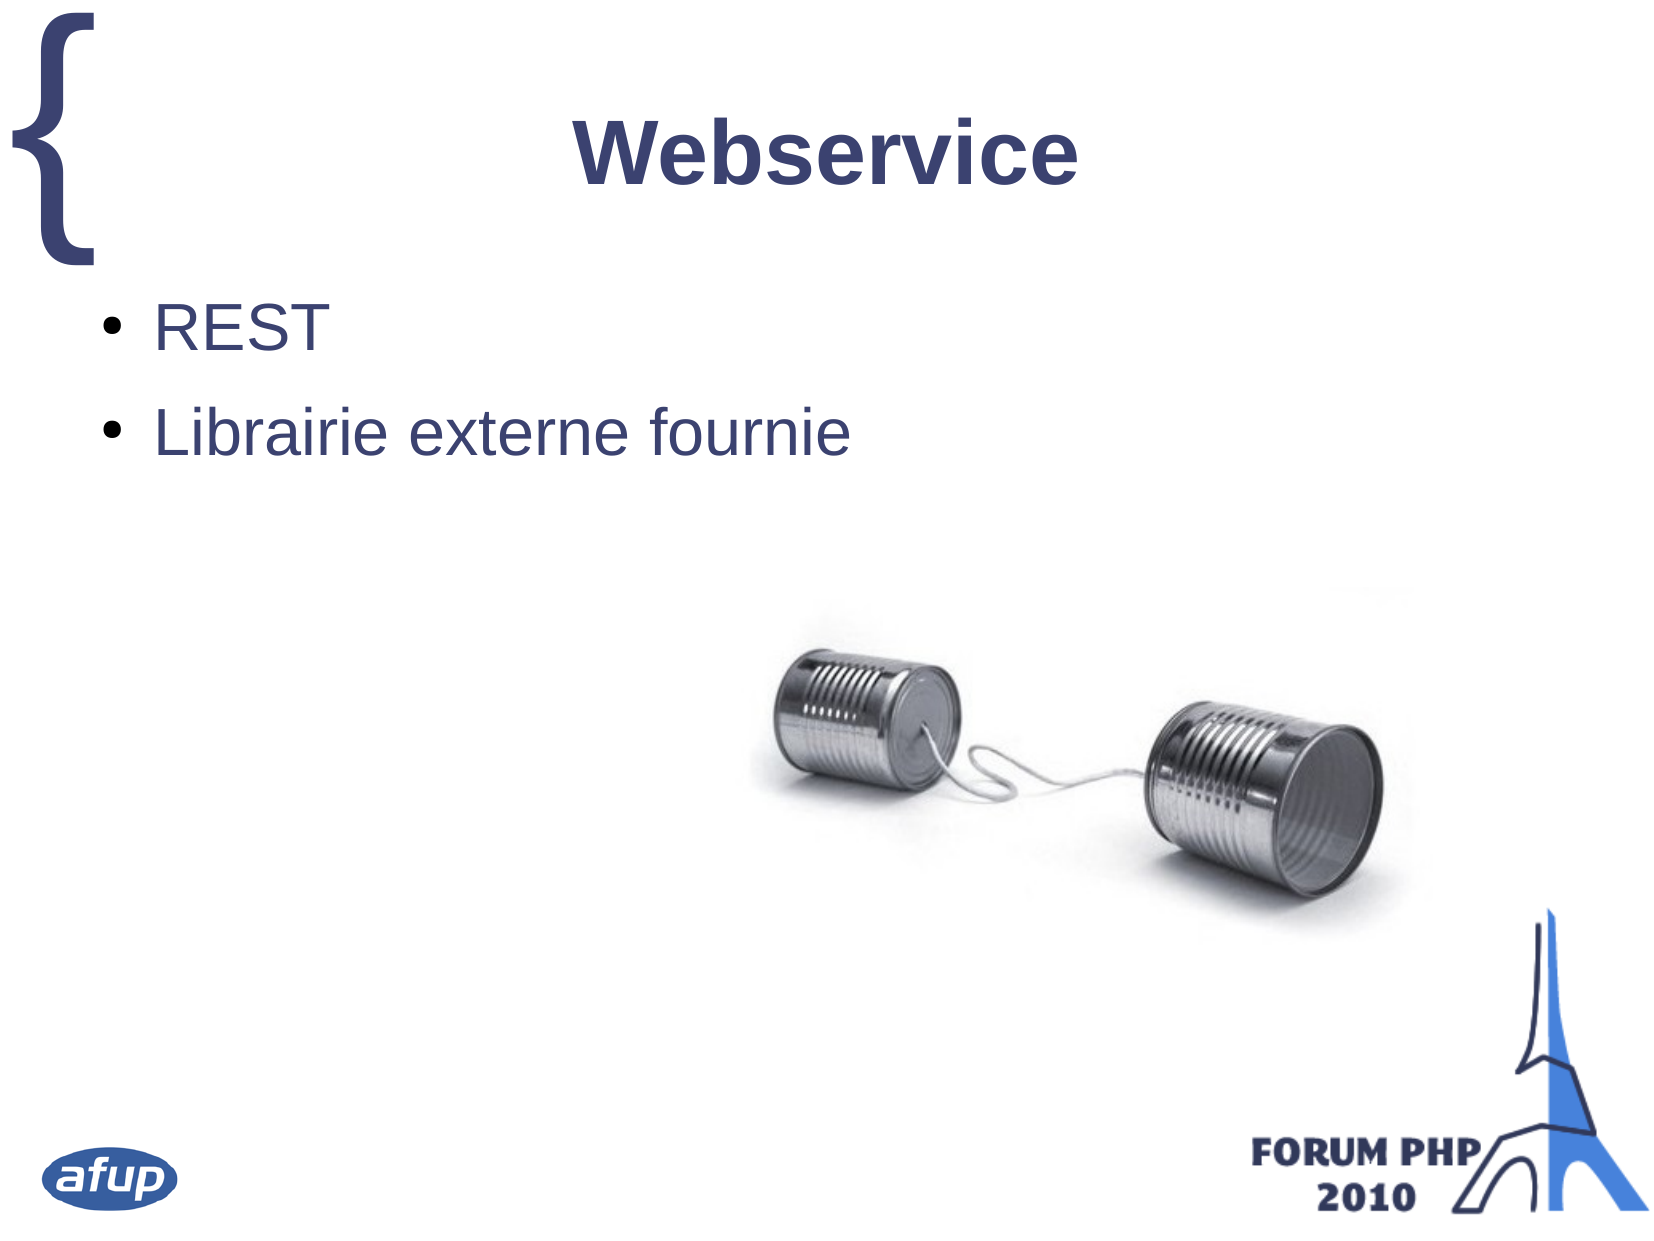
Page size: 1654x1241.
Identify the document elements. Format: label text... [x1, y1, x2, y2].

title Webservice [82, 49, 1571, 257]
picture [704, 587, 1447, 945]
picture [1240, 872, 1650, 1241]
list REST Librairie externe fournie [82, 290, 1571, 1109]
picture [41, 1146, 178, 1211]
